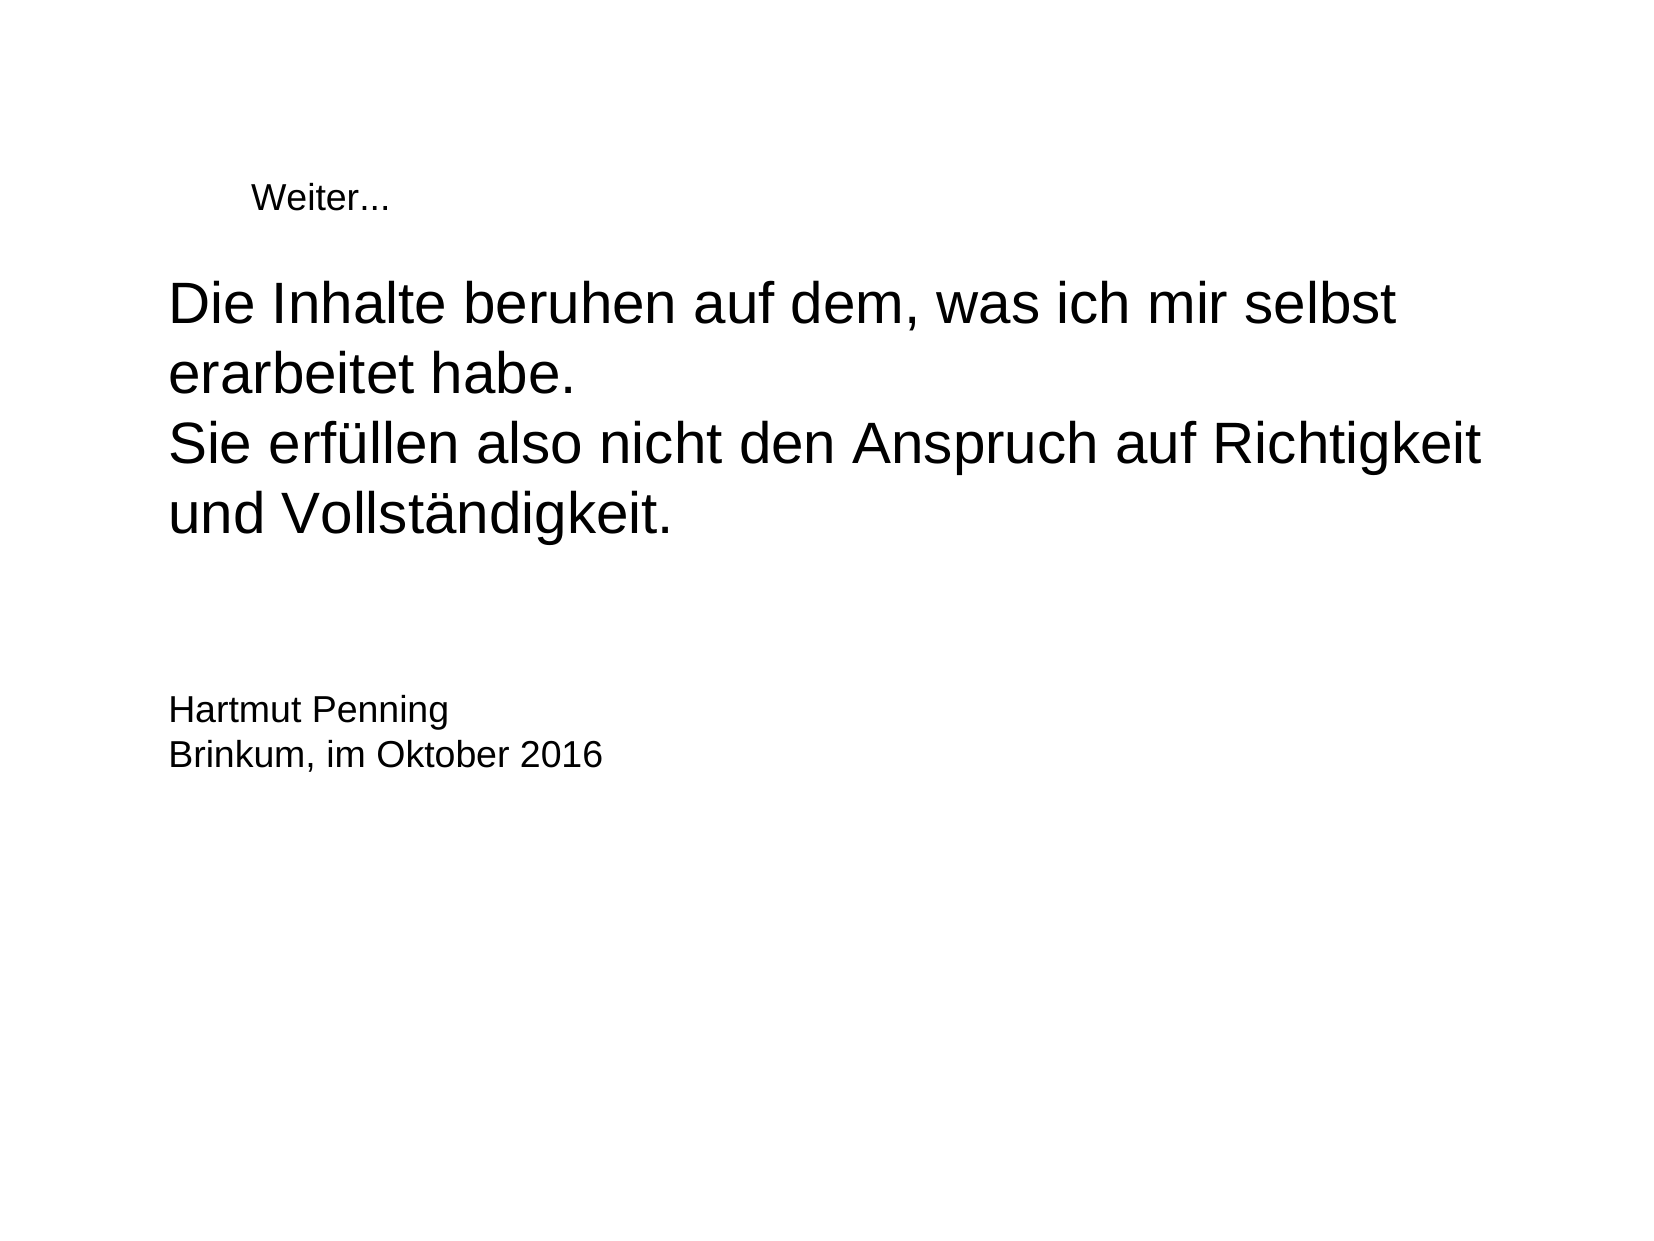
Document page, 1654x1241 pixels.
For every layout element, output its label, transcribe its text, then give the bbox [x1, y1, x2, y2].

text_box Weiter... [236, 165, 403, 226]
text_box Die Inhalte beruhen auf dem, was ich mir selbst erarbeitet habe. Sie erfüllen also nicht den Anspruch auf Richtigkeit und Vollständigkeit. Hartmut Penning Brinkum, im Oktober 2016 [153, 118, 1548, 1193]
